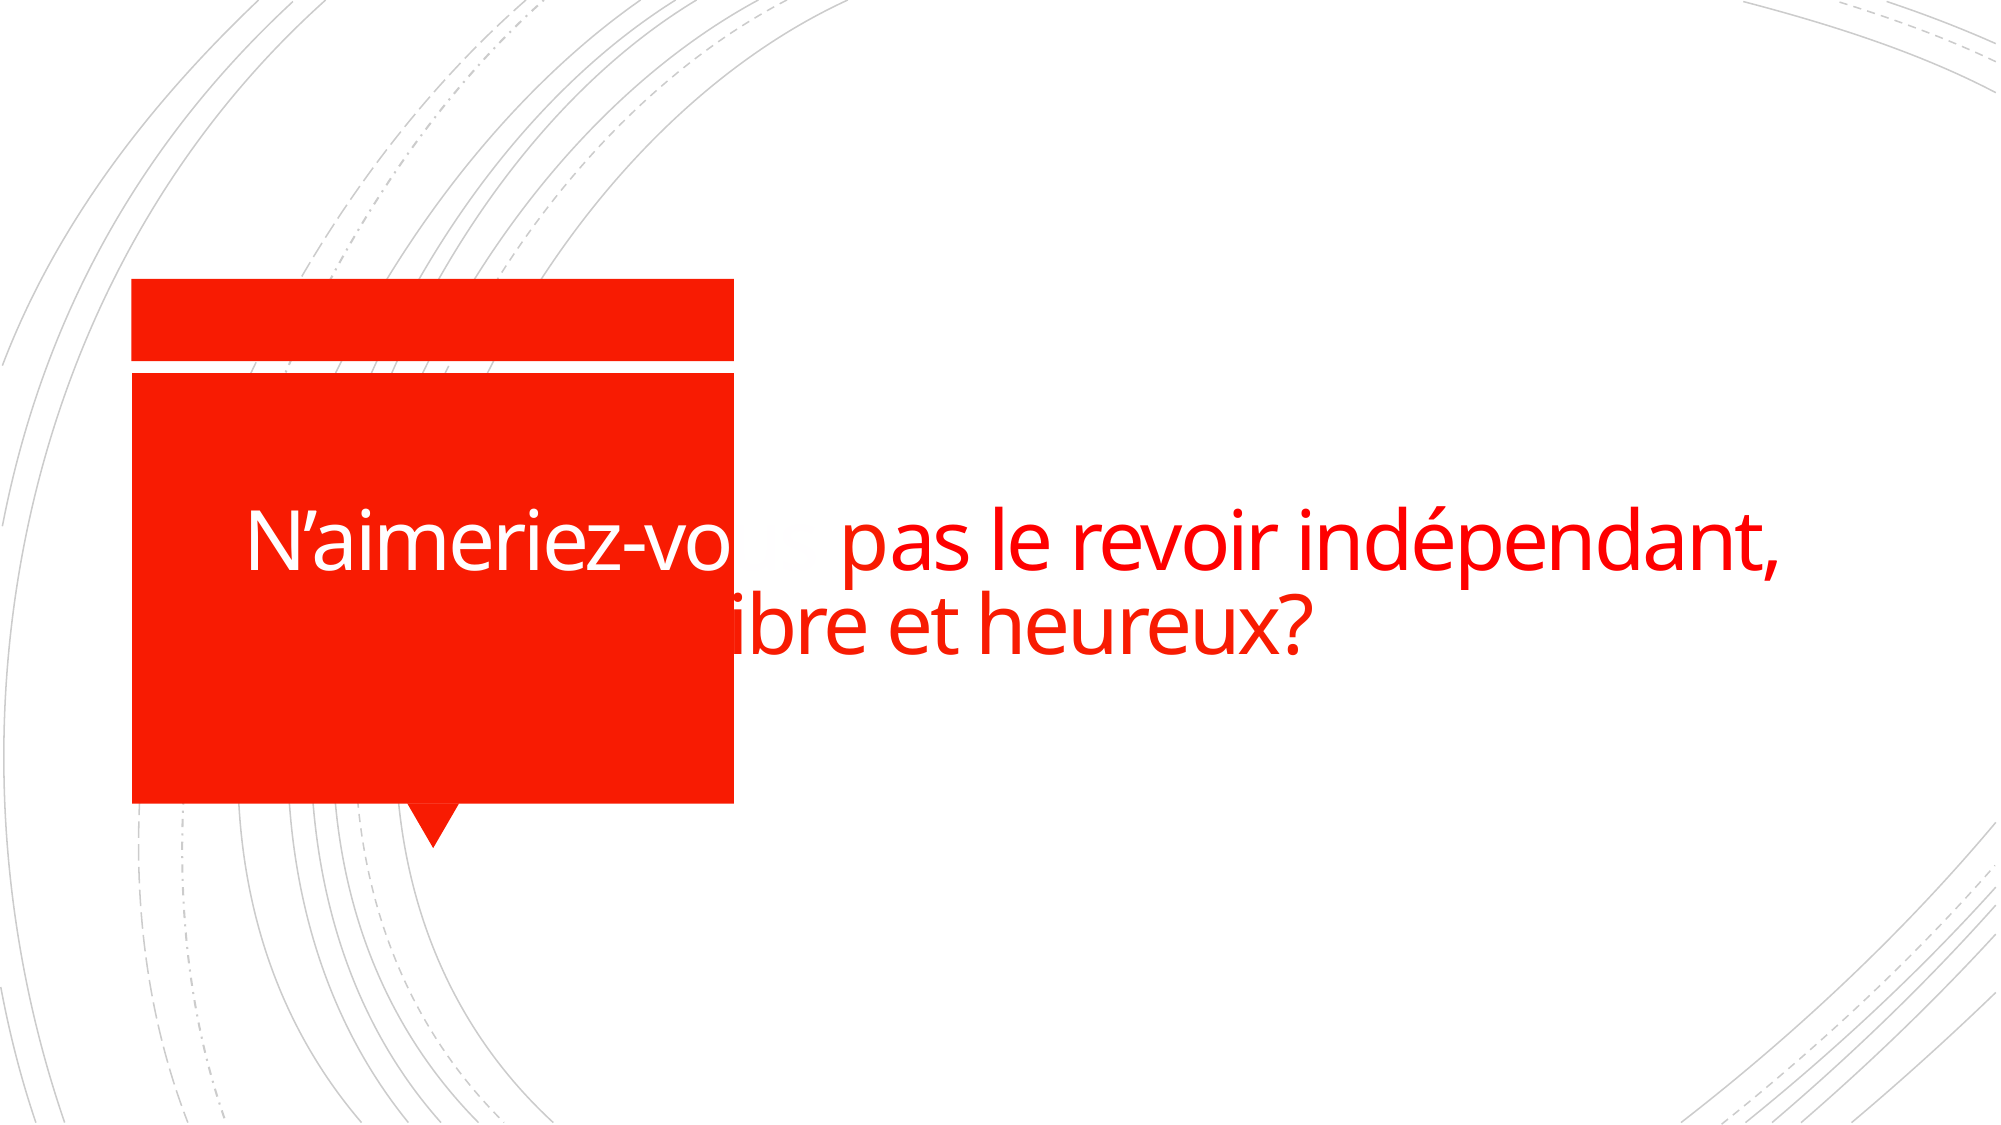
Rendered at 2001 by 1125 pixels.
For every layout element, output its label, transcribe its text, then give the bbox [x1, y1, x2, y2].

title N’aimeriez-vous pas le revoir indépendant, libre et heureux? [145, 385, 1880, 789]
